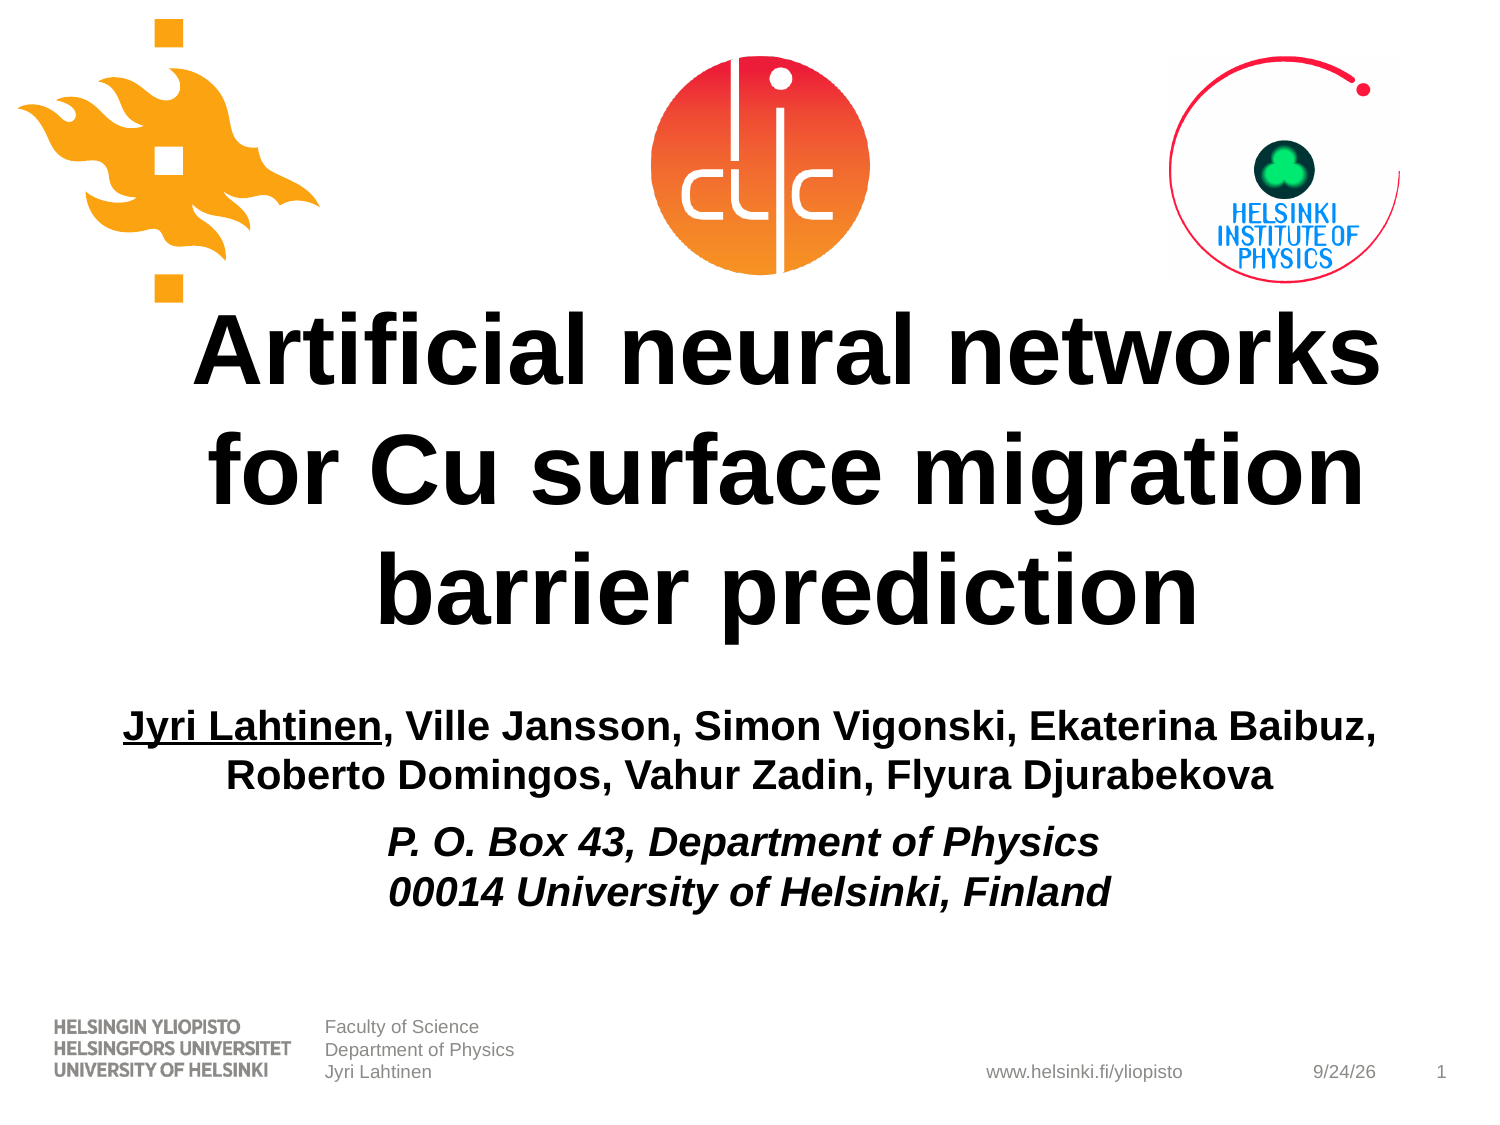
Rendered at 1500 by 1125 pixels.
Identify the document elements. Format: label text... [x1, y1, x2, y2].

picture [53, 1017, 292, 1079]
picture [1165, 54, 1402, 285]
footer Faculty of Science Department of Physics Jyri Lahtinen [324, 1011, 750, 1083]
picture [595, 0, 925, 330]
title Artificial neural networks for Cu surface migration barrier prediction [150, 285, 1426, 593]
slide_number <number> [1376, 1011, 1447, 1083]
slide_number 5/24/18 [1230, 1011, 1376, 1083]
subtitle Jyri Lahtinen, Ville Jansson, Simon Vigonski, Ekaterina Baibuz, Roberto Domingos, Vahur Zadin, Flyura Djurabekova P. O. Box 43, Department of Physics 00014 University of Helsinki, Finland [11, 698, 1488, 976]
